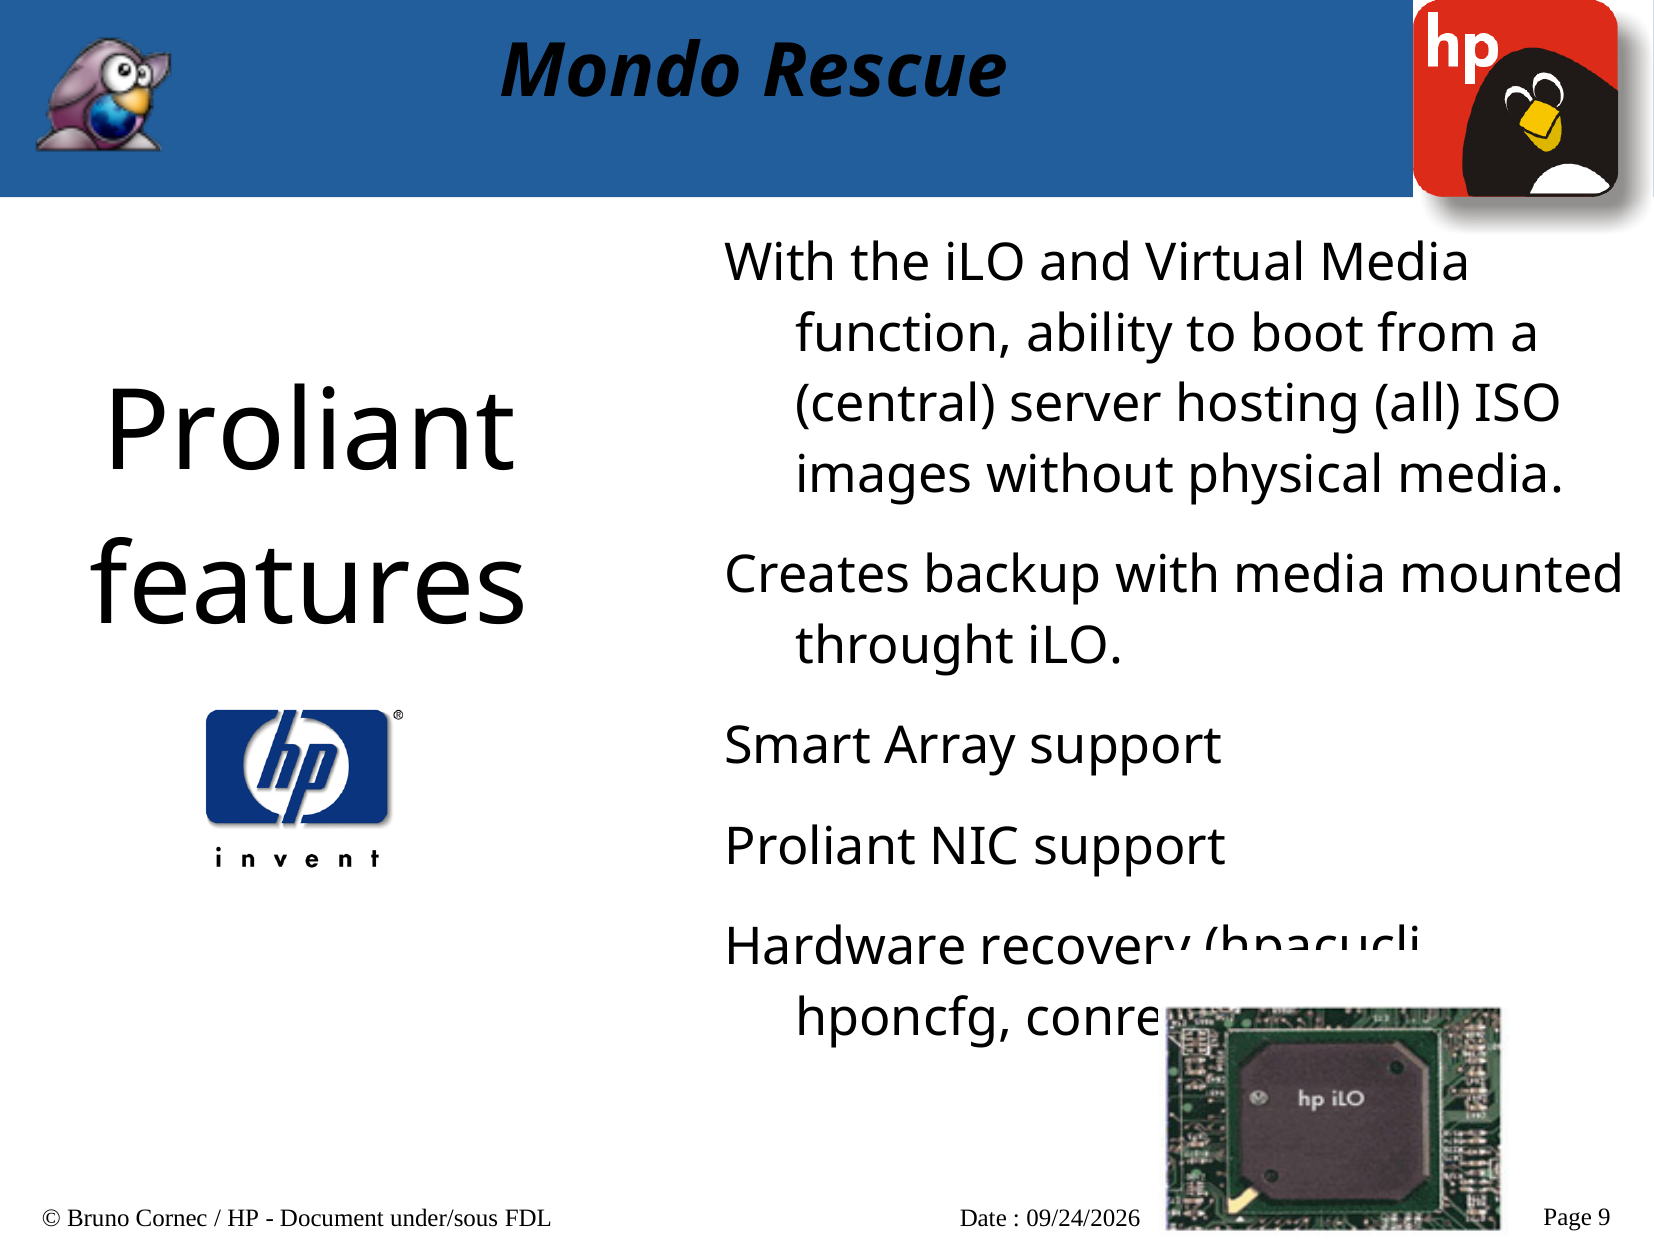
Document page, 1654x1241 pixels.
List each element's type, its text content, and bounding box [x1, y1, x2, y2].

picture [1158, 950, 1513, 1241]
text_box Proliant features [89, 349, 586, 629]
list With the iLO and Virtual Media function, ability to boot from a (central) server hosting (all) ISO images without physical media. Creates backup with media mounted throught iLO. Smart Array support Proliant NIC support Hardware recovery (hpacucli, hponcfg, conrep) - TBC [712, 224, 1654, 1165]
picture [1413, 0, 1654, 224]
picture [203, 703, 405, 869]
picture [0, 0, 211, 199]
